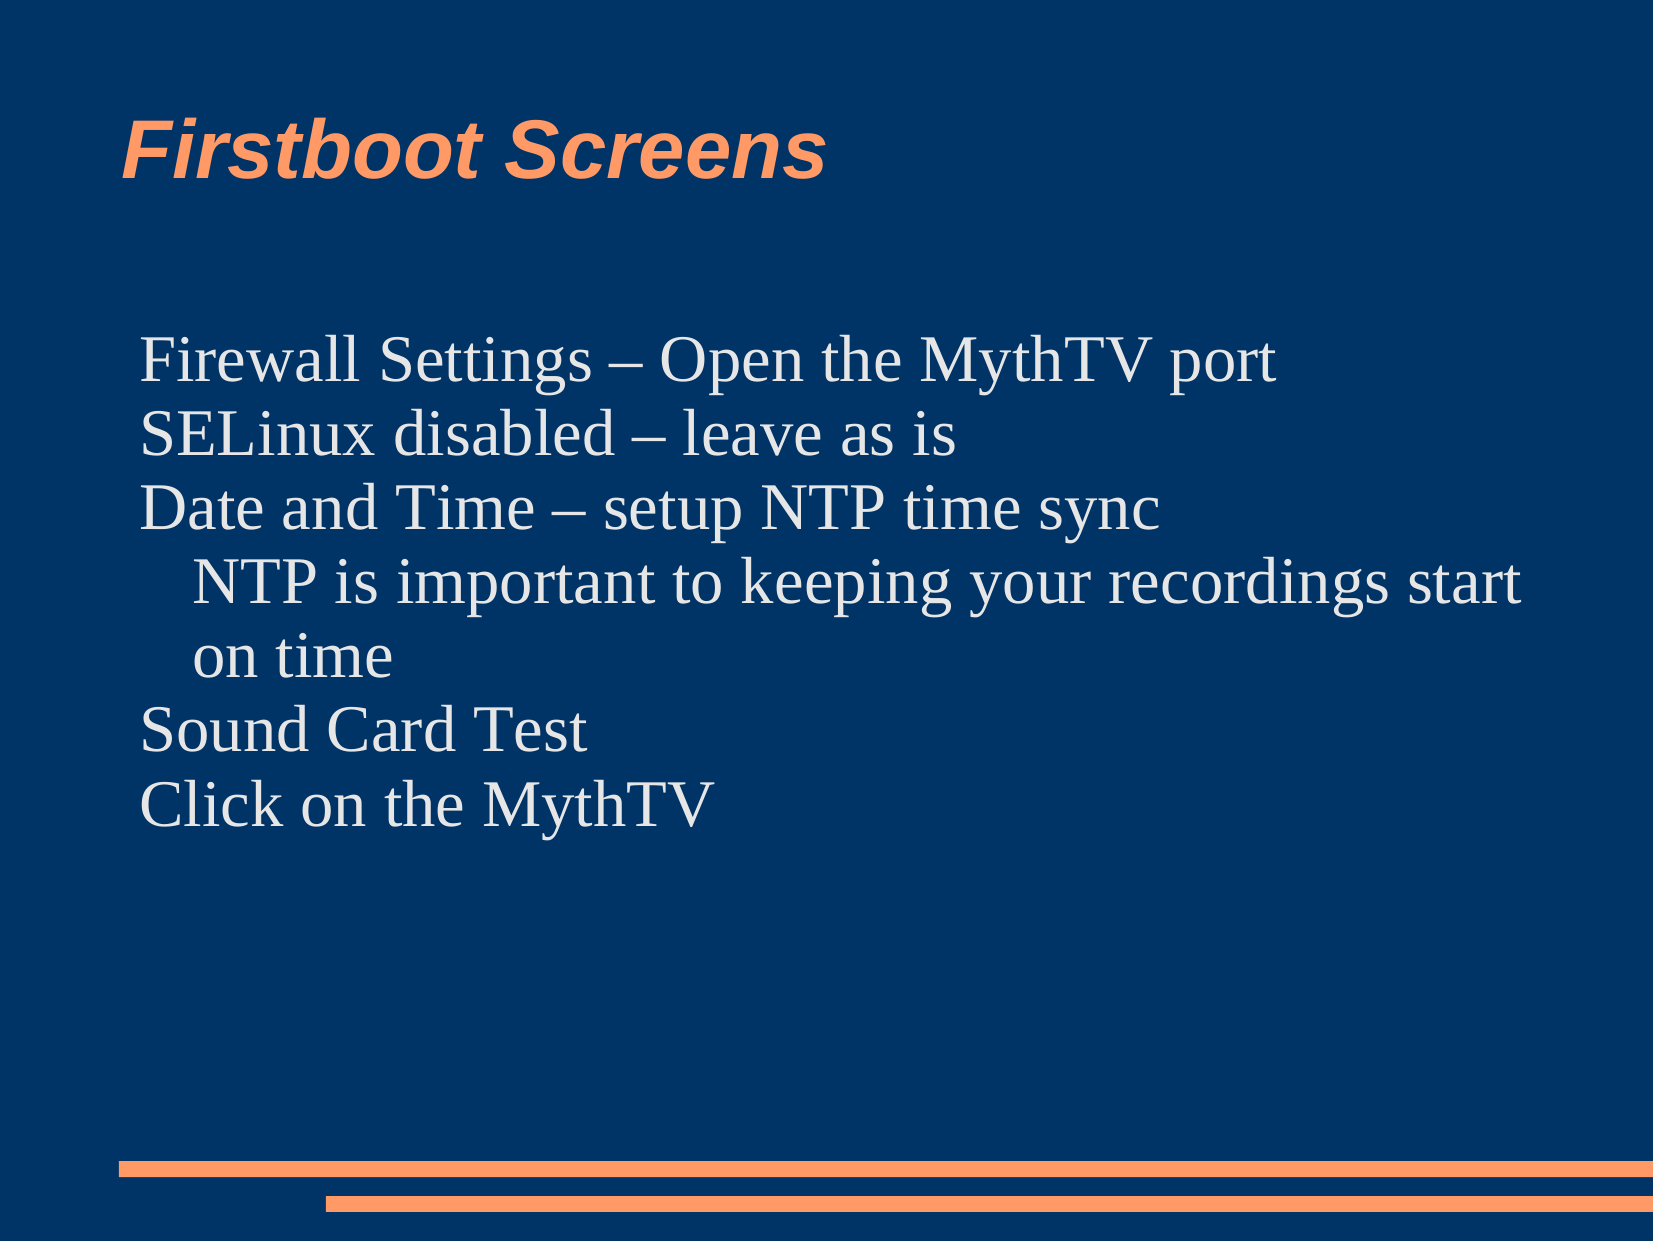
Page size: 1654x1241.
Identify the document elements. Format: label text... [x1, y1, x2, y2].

title Firstboot Screens [121, 46, 1534, 254]
list Firewall Settings – Open the MythTV port SELinux disabled – leave as is Date and Time – setup NTP time sync NTP is important to keeping your recordings start on time Sound Card Test Click on the MythTV [121, 322, 1561, 1133]
